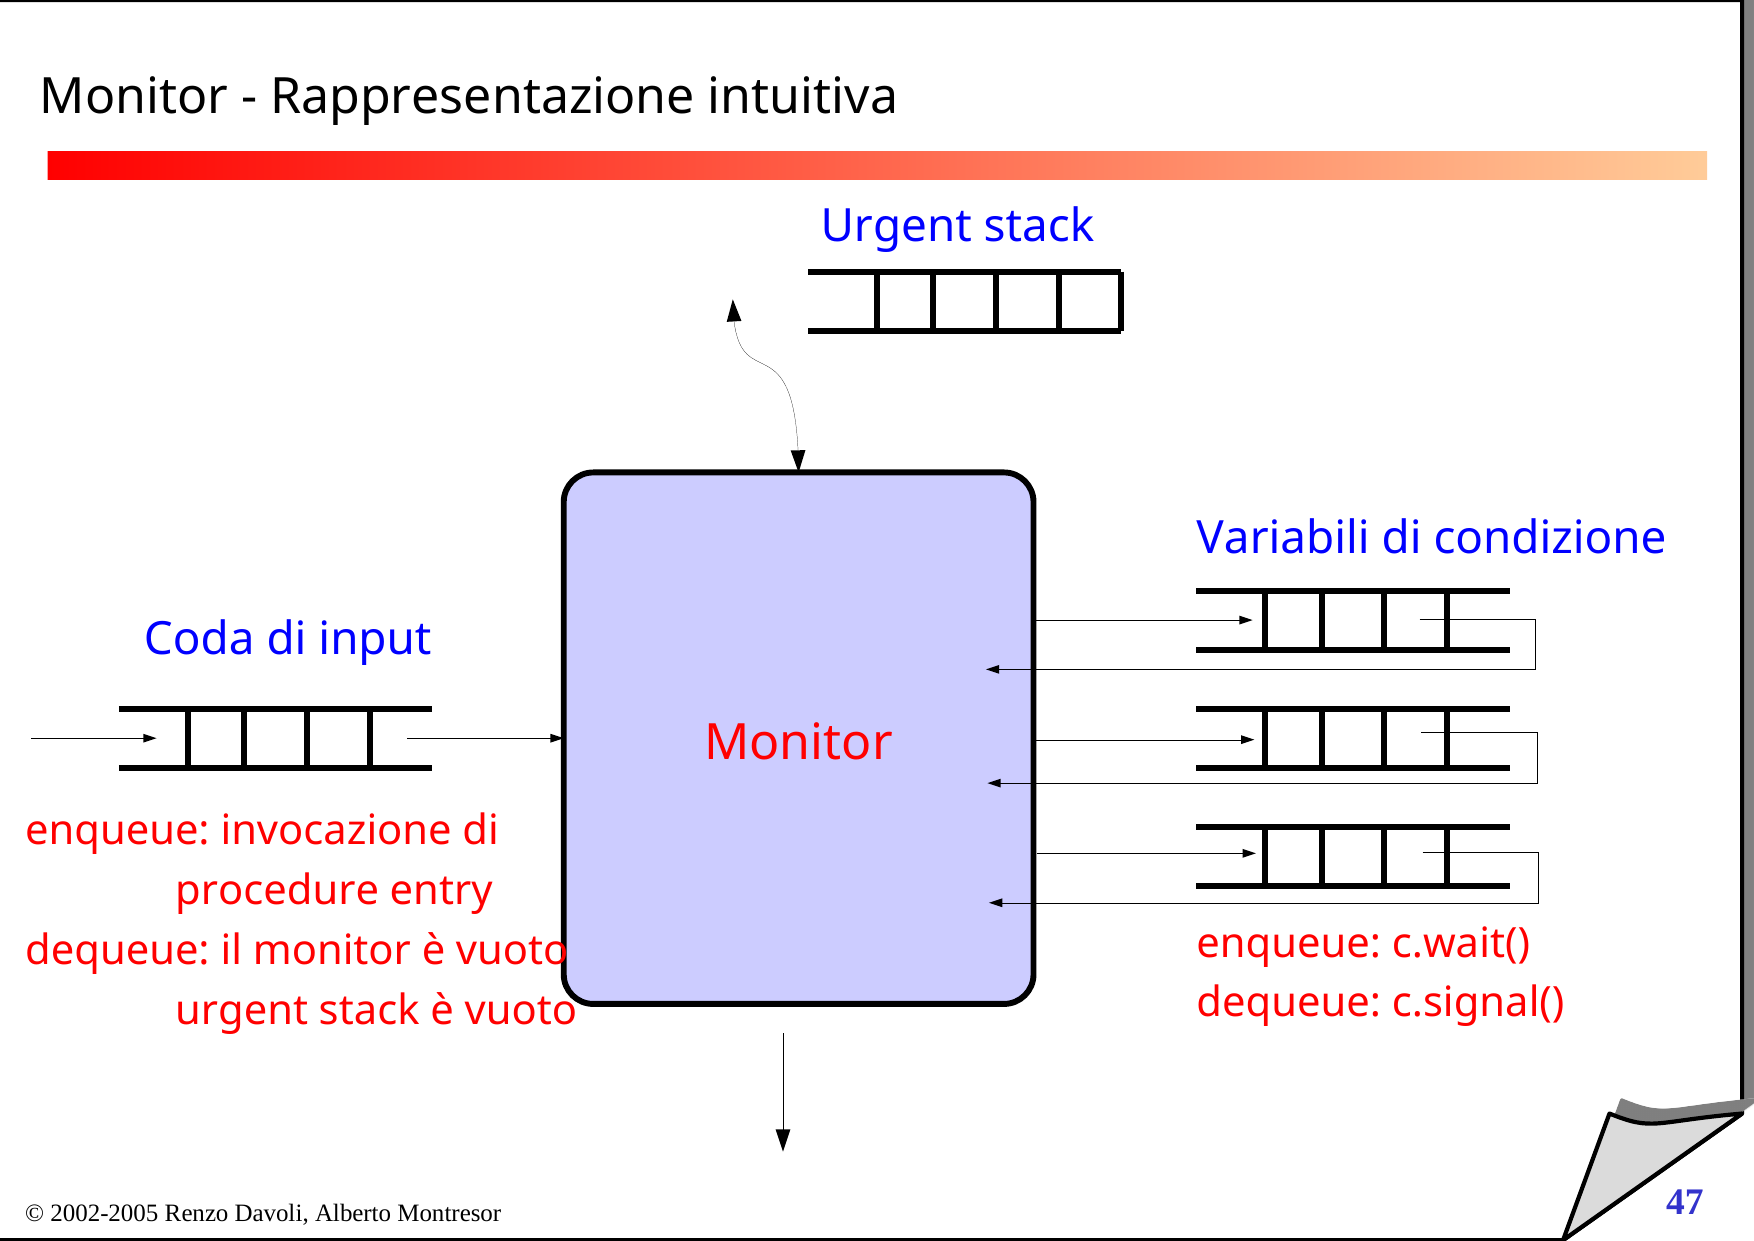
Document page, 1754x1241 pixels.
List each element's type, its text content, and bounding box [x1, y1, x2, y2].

text_box Coda di input [144, 602, 450, 668]
text_box Urgent stack [820, 188, 1114, 255]
title Monitor - Rappresentazione intuitiva [39, 49, 1713, 144]
text_box Monitor [563, 472, 1034, 1004]
text_box enqueue: c.wait() dequeue: c.signal() [1196, 909, 1600, 1032]
text_box enqueue: invocazione di procedure entry dequeue: il monitor è vuoto urgent stack è vuoto [25, 797, 609, 1044]
text_box Variabili di condizione [1196, 501, 1700, 568]
